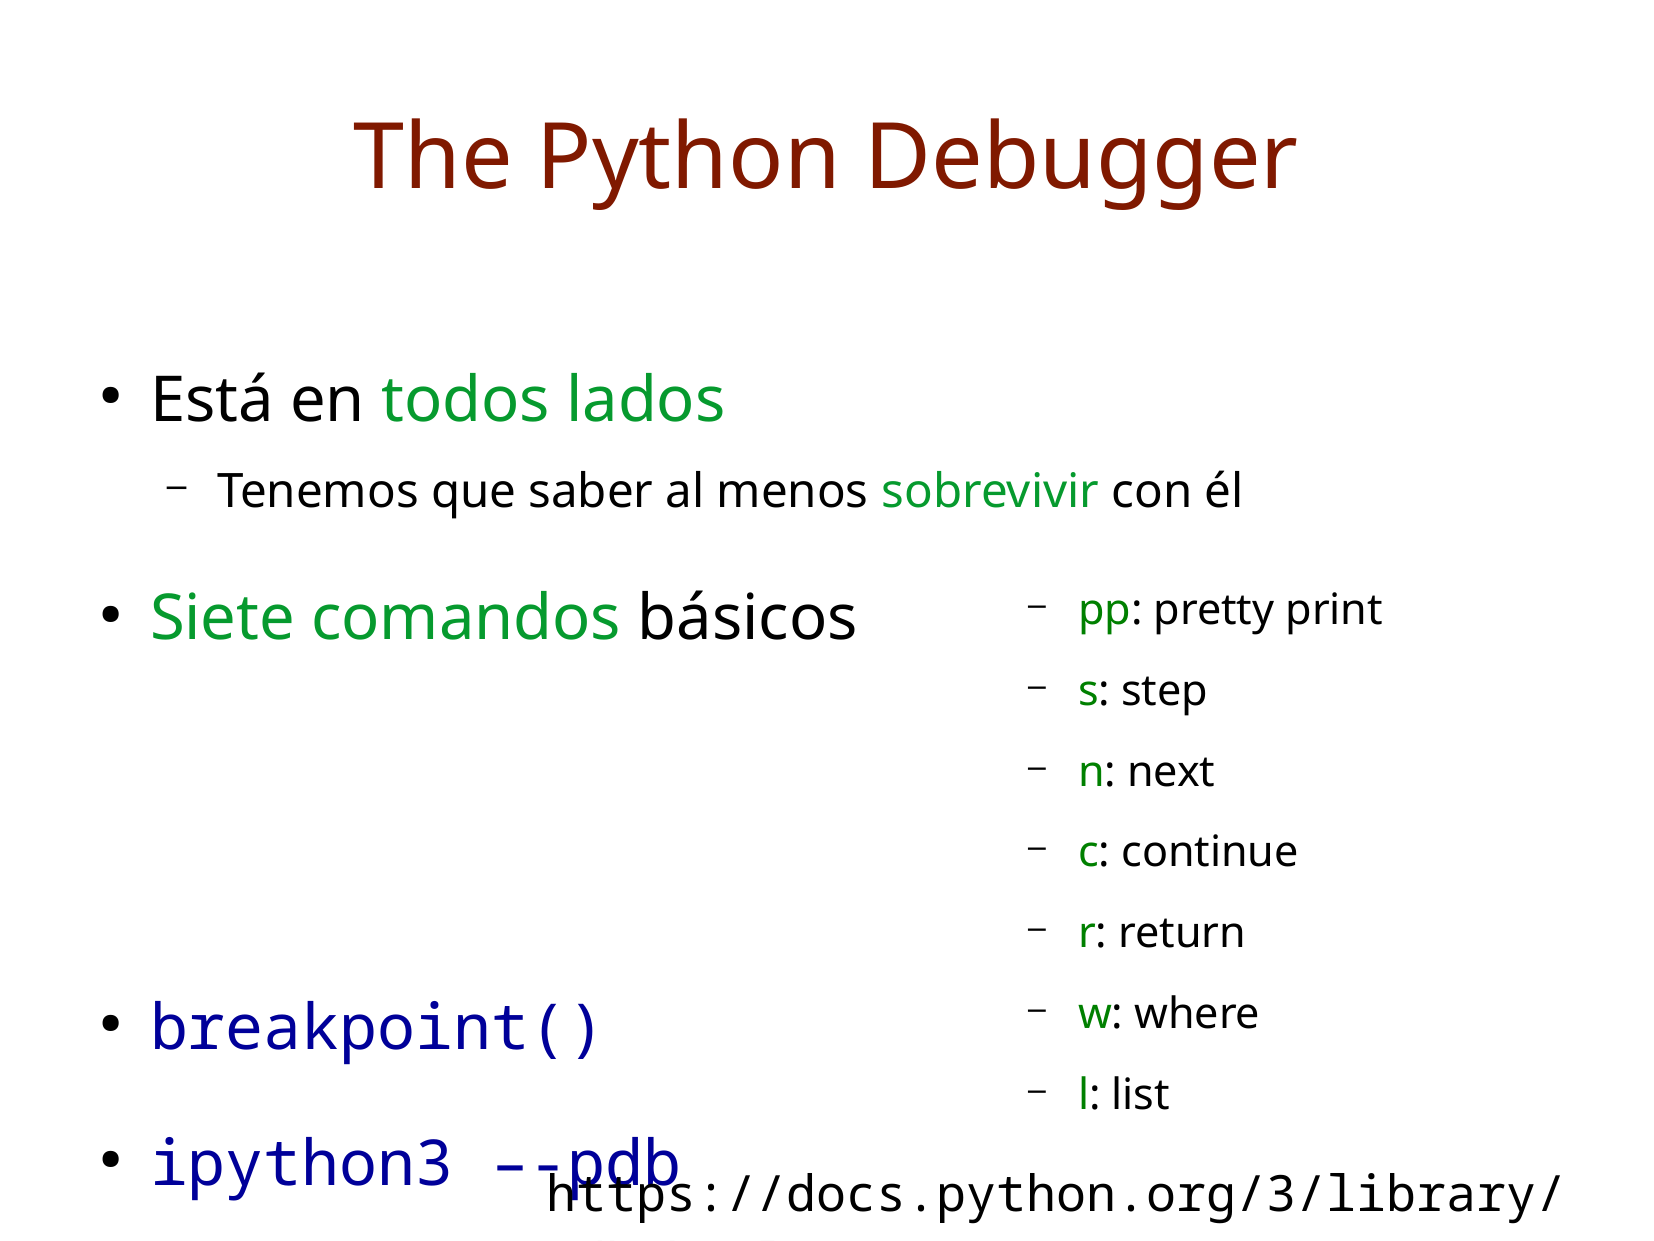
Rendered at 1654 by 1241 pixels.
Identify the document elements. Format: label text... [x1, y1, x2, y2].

list pp: pretty print s: step n: next c: continue r: return w: where l: list [944, 578, 1489, 1123]
title The Python Debugger [82, 49, 1571, 257]
text_box https://docs.python.org/3/library/pdb.html [531, 1150, 1630, 1216]
list Está en todos lados Tenemos que saber al menos sobrevivir con él Siete comandos básicos breakpoint() ipython3 –-pdb [82, 354, 1571, 1216]
